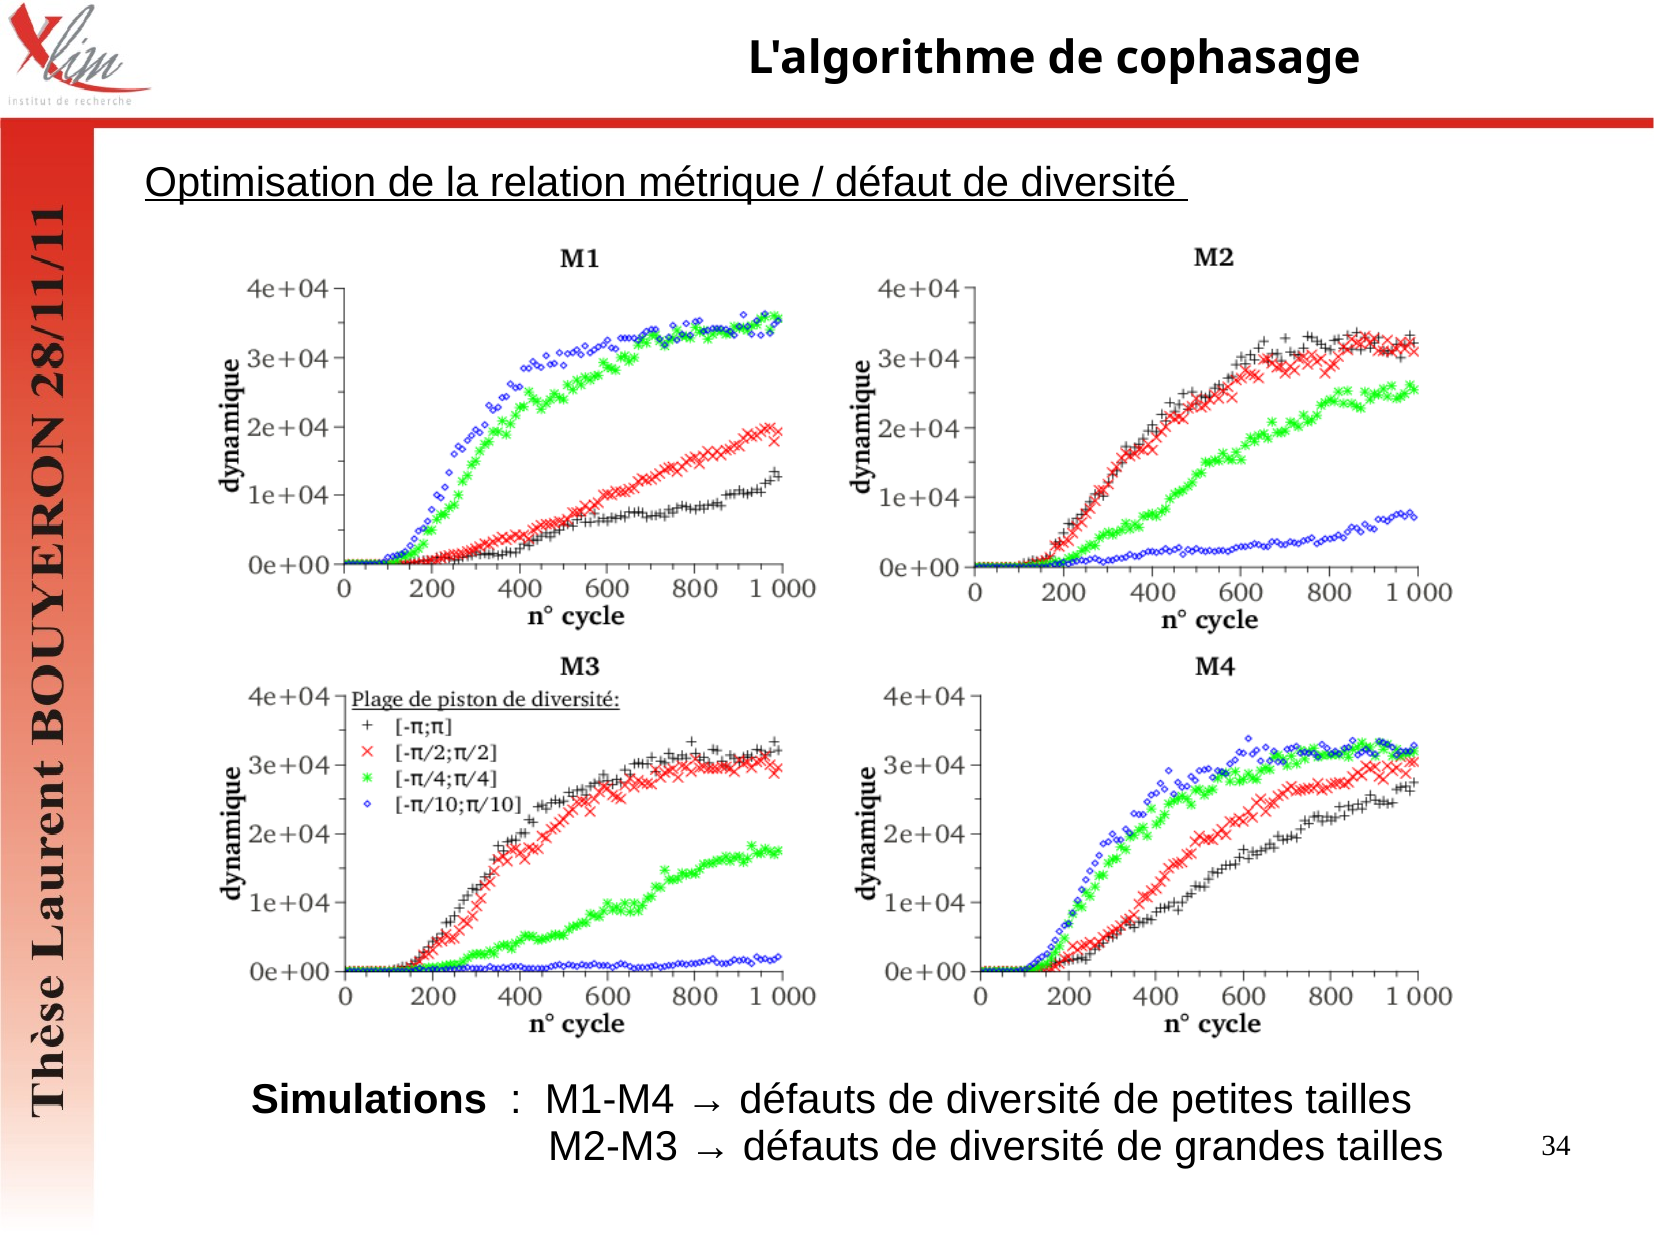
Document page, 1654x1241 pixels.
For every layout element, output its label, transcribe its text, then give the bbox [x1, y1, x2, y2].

text_box Simulations : M1-M4 → défauts de diversité de petites tailles M2-M3 → défauts de diversité de grandes tailles [236, 1068, 1501, 1177]
picture [0, 0, 1654, 1241]
text_box Optimisation de la relation métrique / défaut de diversité [129, 151, 1204, 213]
text_box L'algorithme de cophasage [732, 25, 981, 95]
